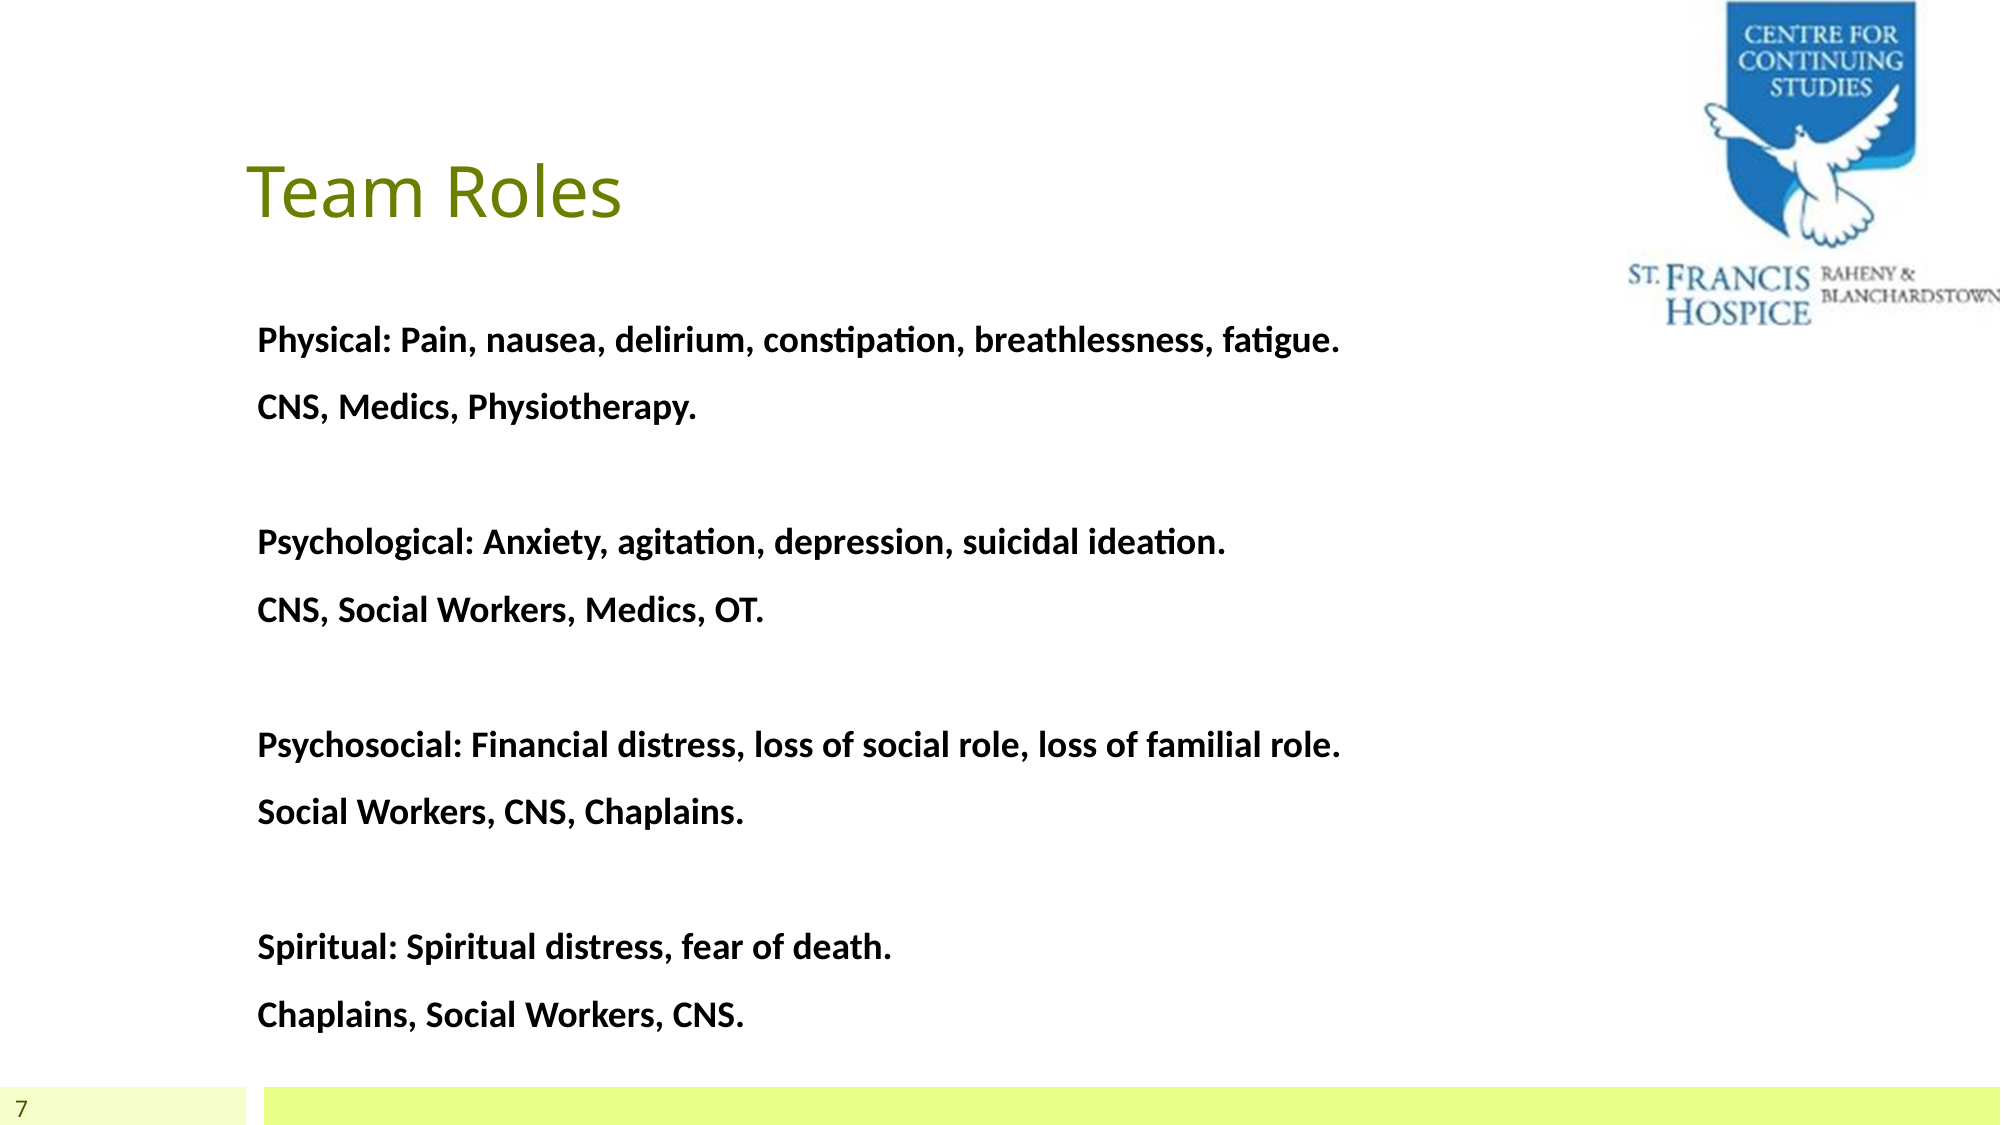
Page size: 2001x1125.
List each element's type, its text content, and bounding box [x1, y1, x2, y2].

text_box [0, 1087, 68, 1125]
list [242, 284, 1587, 1037]
title Team Roles [231, 45, 1627, 240]
text_box Physical: Pain, nausea, delirium, constipation, breathlessness, fatigue. CNS, Medics, Physiotherapy. Psychological: Anxiety, agitation, depression, suicidal ideation. CNS, Social Workers, Medics, OT. Psychosocial: Financial distress, loss of social role, loss of familial role. Social Workers, CNS, Chaplains. Spiritual: Spiritual distress, fear of death. Chaplains, Social Workers, CNS. [243, 285, 1529, 1042]
picture [1627, 0, 2000, 328]
